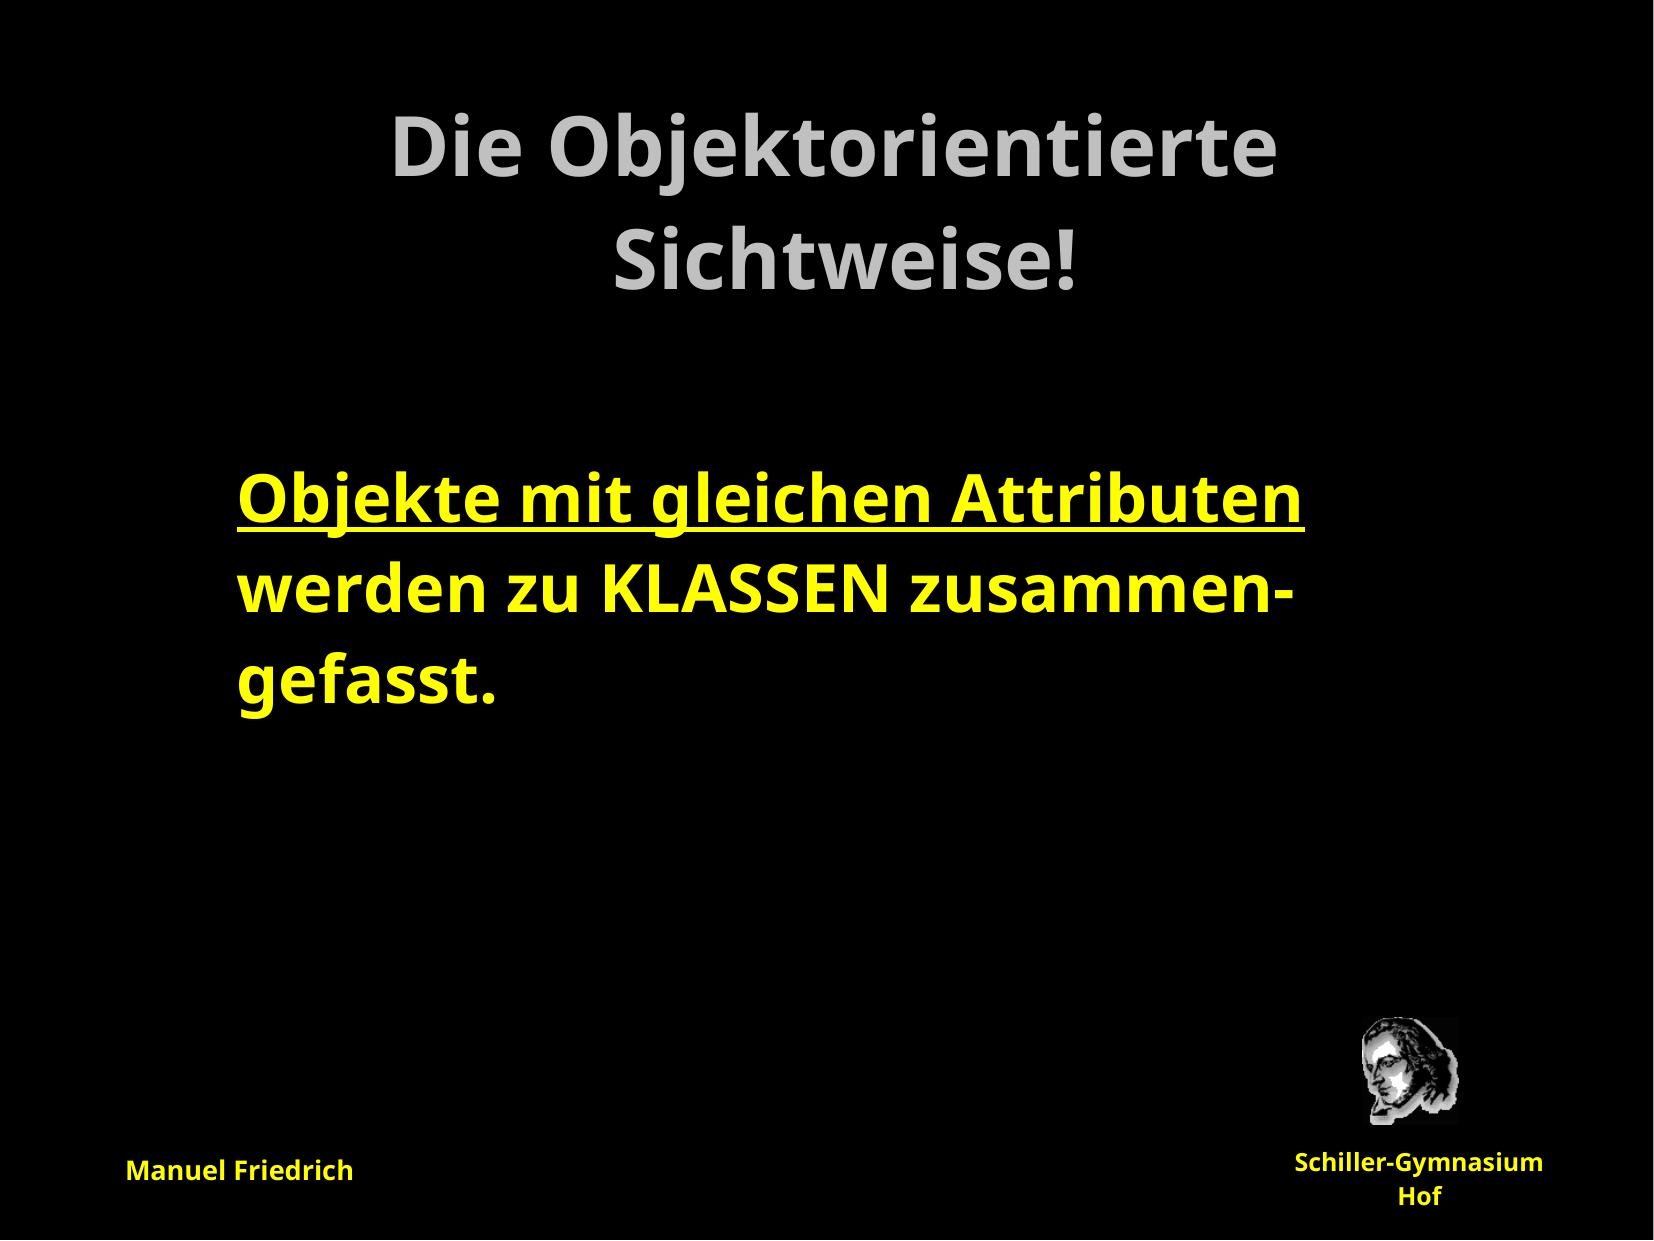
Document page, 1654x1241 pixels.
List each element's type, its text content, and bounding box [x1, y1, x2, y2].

text_box Die Objektorientierte Sichtweise! [388, 87, 1311, 288]
picture [1362, 1017, 1459, 1125]
text_box Schiller-Gymnasium Hof [1294, 1145, 1549, 1206]
text_box Manuel Friedrich [124, 1151, 357, 1185]
text_box Objekte mit gleichen Attributen werden zu KLASSEN zusammen- gefasst. [236, 450, 1572, 852]
